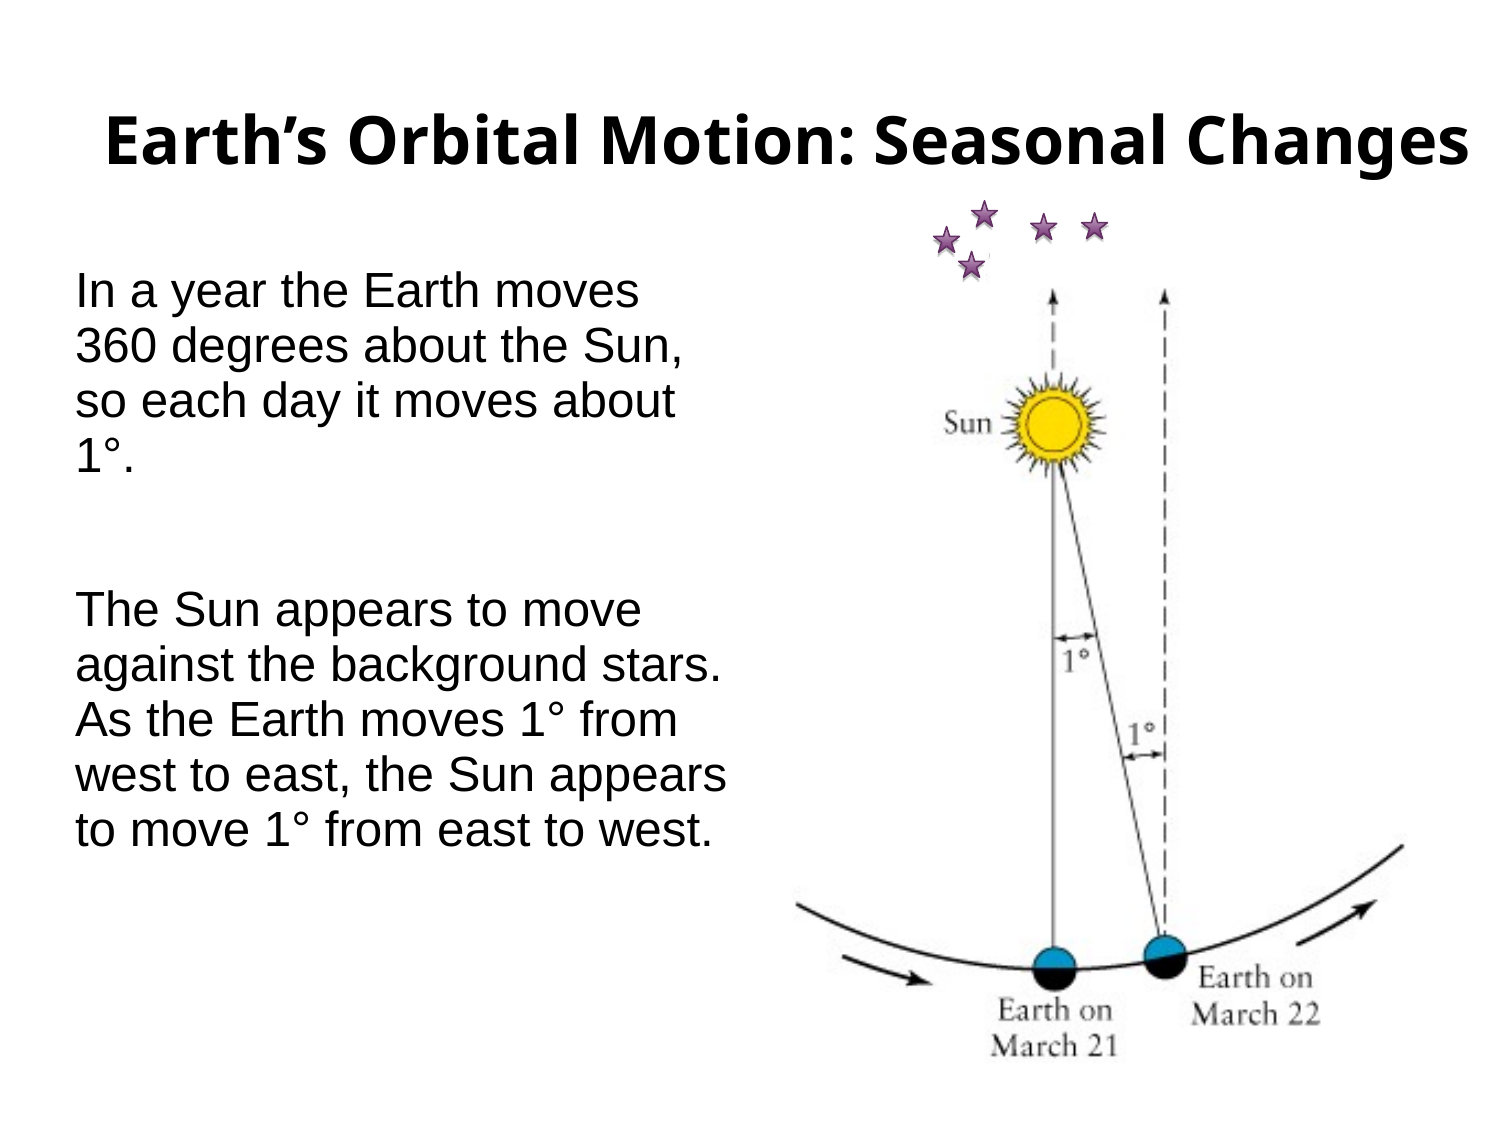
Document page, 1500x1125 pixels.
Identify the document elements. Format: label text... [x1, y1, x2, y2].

text_box [971, 200, 1304, 288]
picture [704, 199, 1497, 1125]
list In a year the Earth moves 360 degrees about the Sun, so each day it moves about 1°. The Sun appears to move against the background stars. As the Earth moves 1° from west to east, the Sun appears to move 1° from east to west. [75, 263, 734, 916]
title Earth’s Orbital Motion: Seasonal Changes [75, 99, 1500, 178]
text_box [933, 226, 960, 253]
text_box [958, 251, 985, 278]
